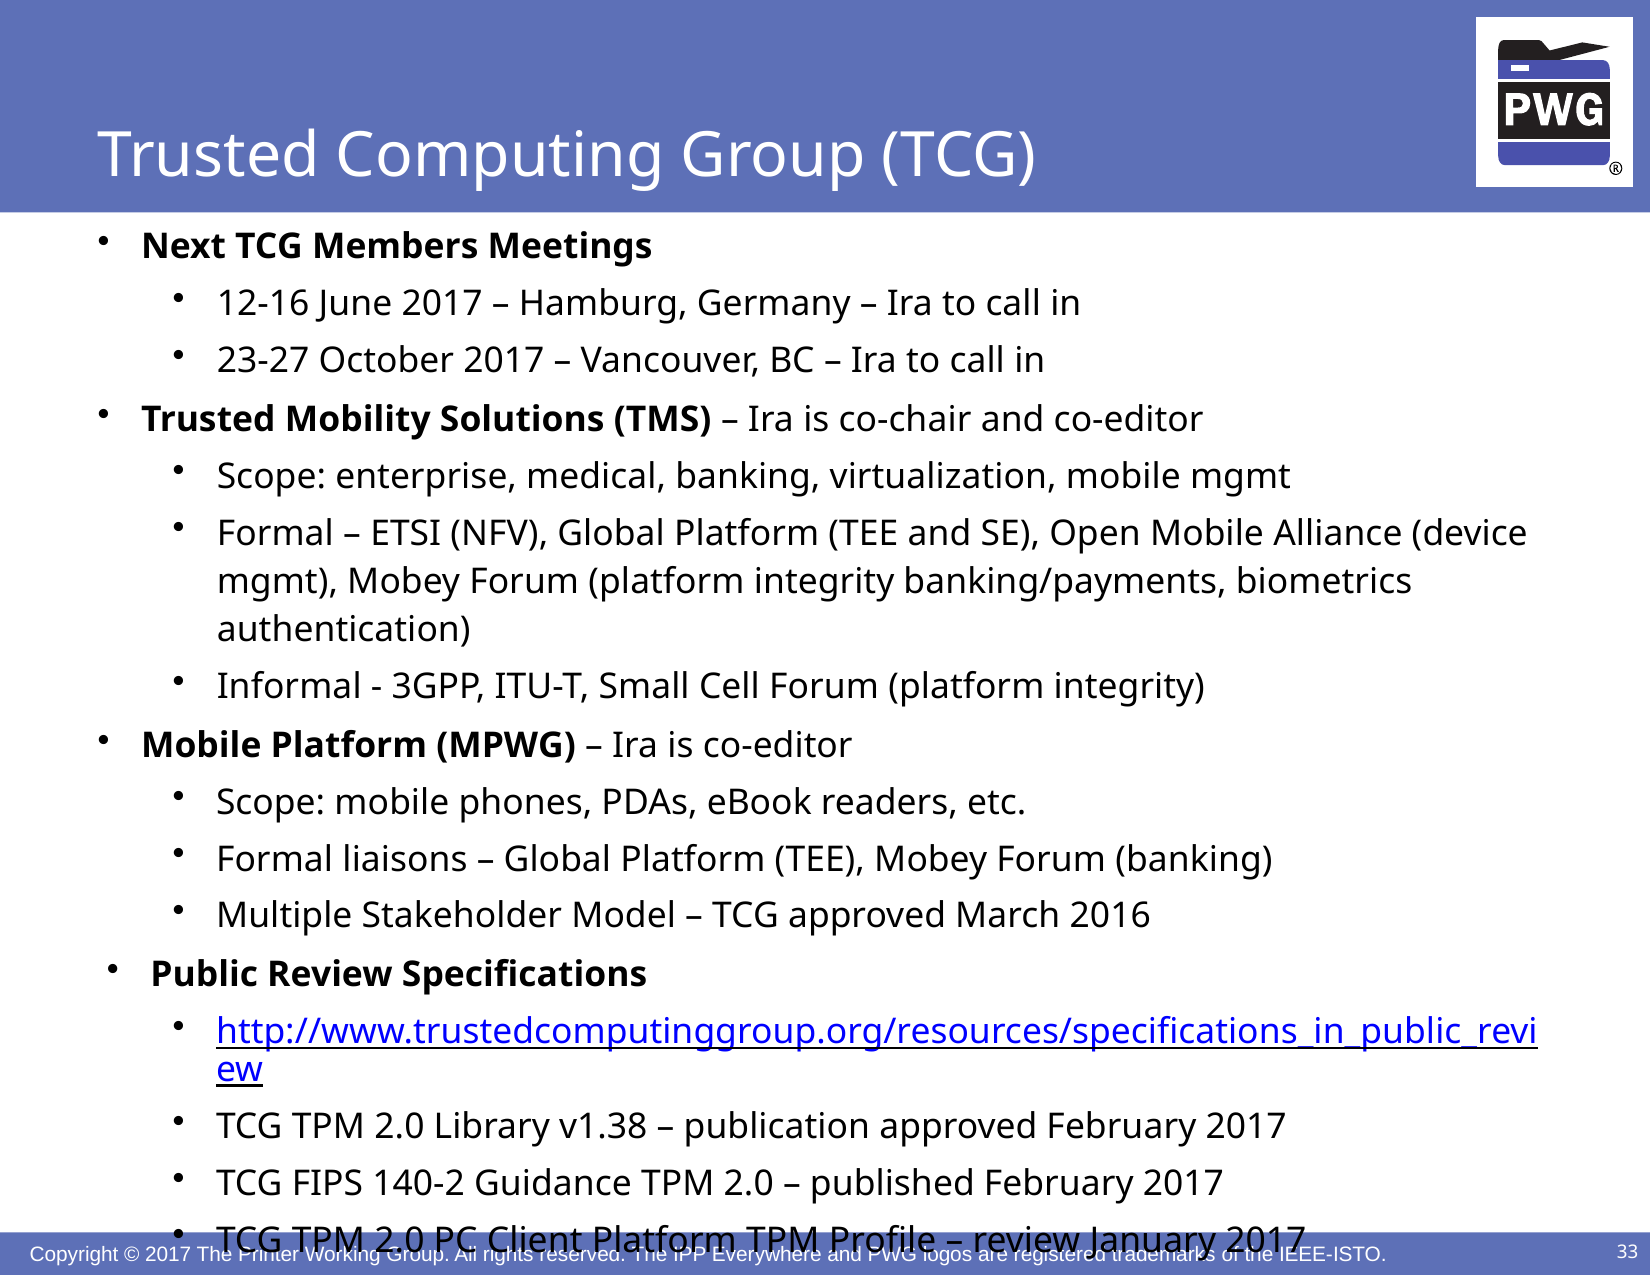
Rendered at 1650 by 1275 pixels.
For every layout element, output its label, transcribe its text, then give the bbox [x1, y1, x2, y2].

title Trusted Computing Group (TCG) [82, 8, 1449, 198]
list Next TCG Members Meetings 12-16 June 2017 – Hamburg, Germany – Ira to call in 23-27 October 2017 – Vancouver, BC – Ira to call in Trusted Mobility Solutions (TMS) – Ira is co-chair and co-editor Scope: enterprise, medical, banking, virtualization, mobile mgmt Formal – ETSI (NFV), Global Platform (TEE and SE), Open Mobile Alliance (device mgmt), Mobey Forum (platform integrity banking/payments, biometrics authentication) Informal - 3GPP, ITU-T, Small Cell Forum (platform integrity) Mobile Platform (MPWG) – Ira is co-editor Scope: mobile phones, PDAs, eBook readers, etc. Formal liaisons – Global Platform (TEE), Mobey Forum (banking) Multiple Stakeholder Model – TCG approved March 2016 Public Review Specifications http://www.trustedcomputinggroup.org/resources/specifications_in_public_review TCG TPM 2.0 Library v1.38 – publication approved February 2017 TCG FIPS 140-2 Guidance TPM 2.0 – published February 2017 TCG TPM 2.0 PC Client Platform TPM Profile – review January 2017 [82, 212, 1568, 1268]
